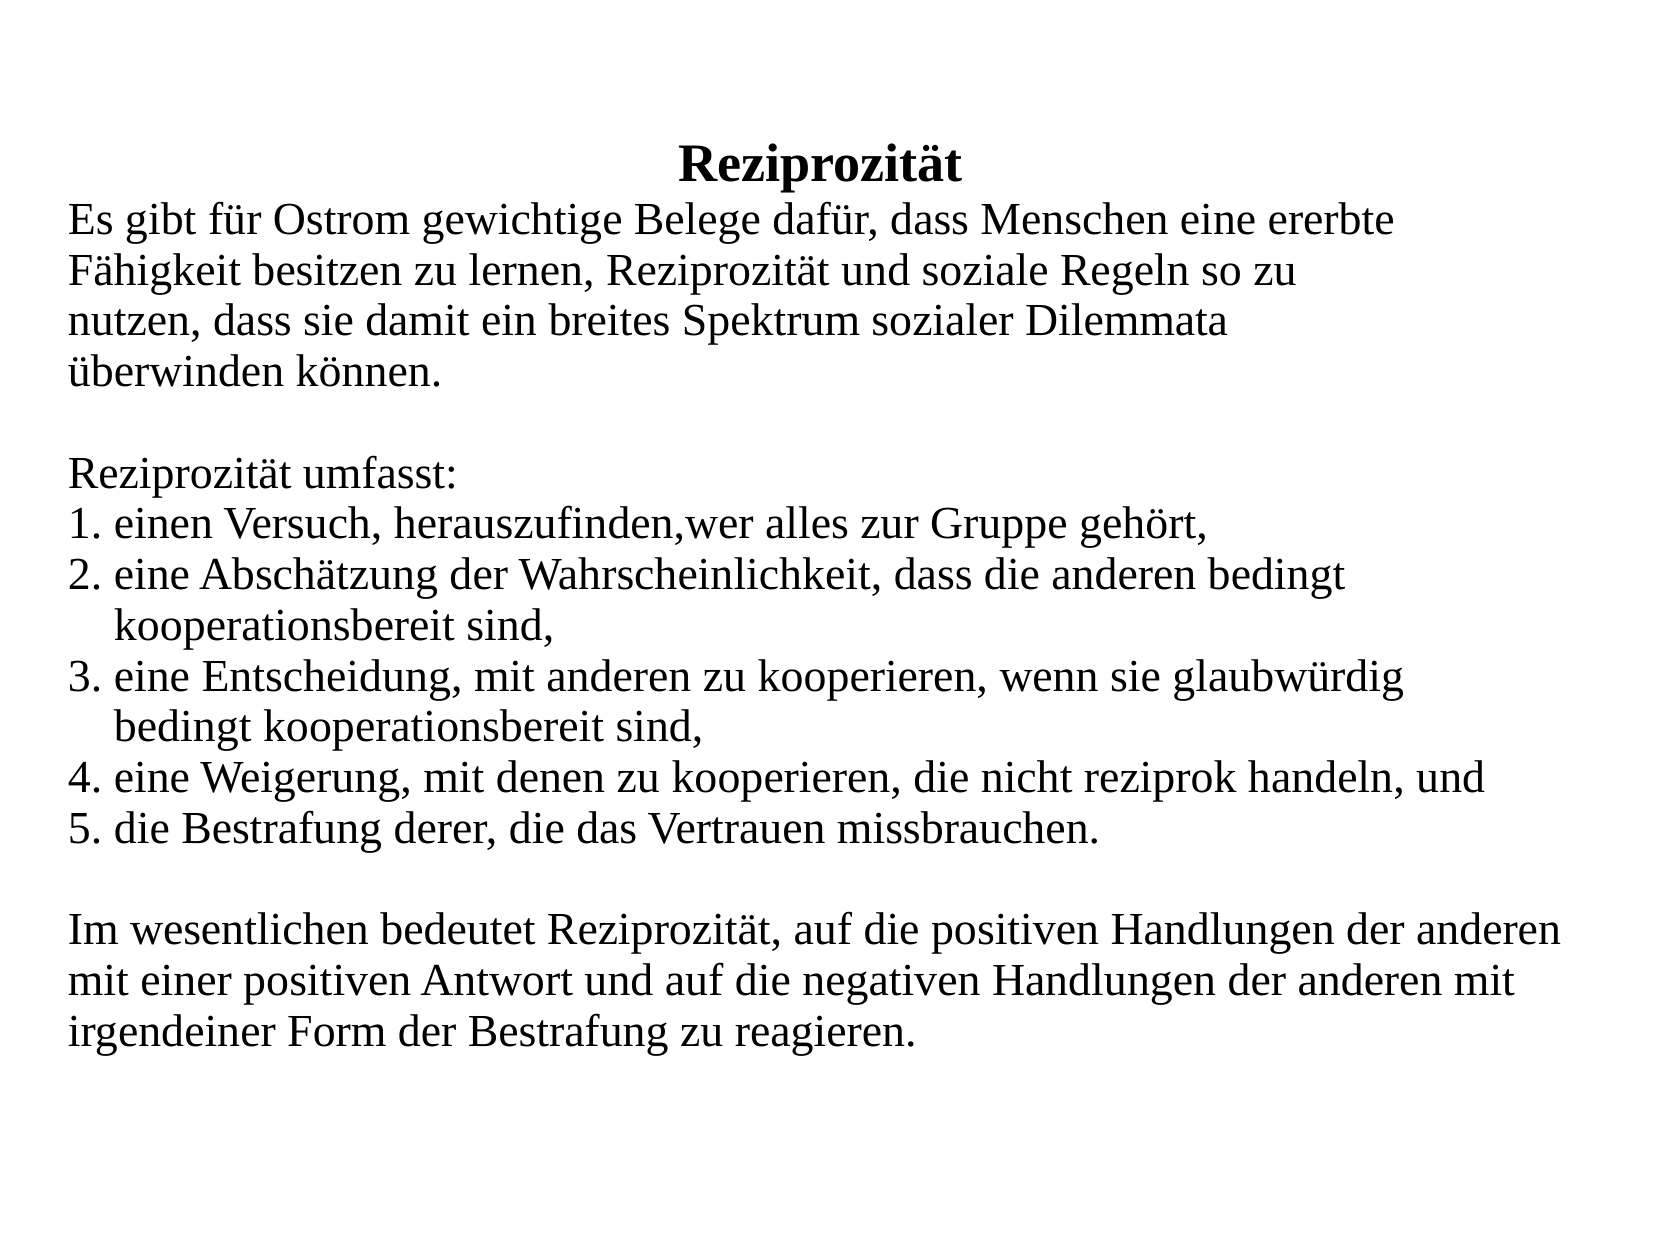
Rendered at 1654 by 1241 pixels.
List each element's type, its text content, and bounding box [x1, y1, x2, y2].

text_box Reziprozität Es gibt für Ostrom gewichtige Belege dafür, dass Menschen eine ererbte Fähigkeit besitzen zu lernen, Reziprozität und soziale Regeln so zu nutzen, dass sie damit ein breites Spektrum sozialer Dilemmata überwinden können. Reziprozität umfasst: 1. einen Versuch, herauszufinden,wer alles zur Gruppe gehört, 2. eine Abschätzung der Wahrscheinlichkeit, dass die anderen bedingt kooperationsbereit sind, 3. eine Entscheidung, mit anderen zu kooperieren, wenn sie glaubwürdig bedingt kooperationsbereit sind, 4. eine Weigerung, mit denen zu kooperieren, die nicht reziprok handeln, und 5. die Bestrafung derer, die das Vertrauen missbrauchen. Im wesentlichen bedeutet Reziprozität, auf die positiven Handlungen der anderen mit einer positiven Antwort und auf die negativen Handlungen der anderen mit irgendeiner Form der Bestrafung zu reagieren. [53, 126, 1589, 1064]
